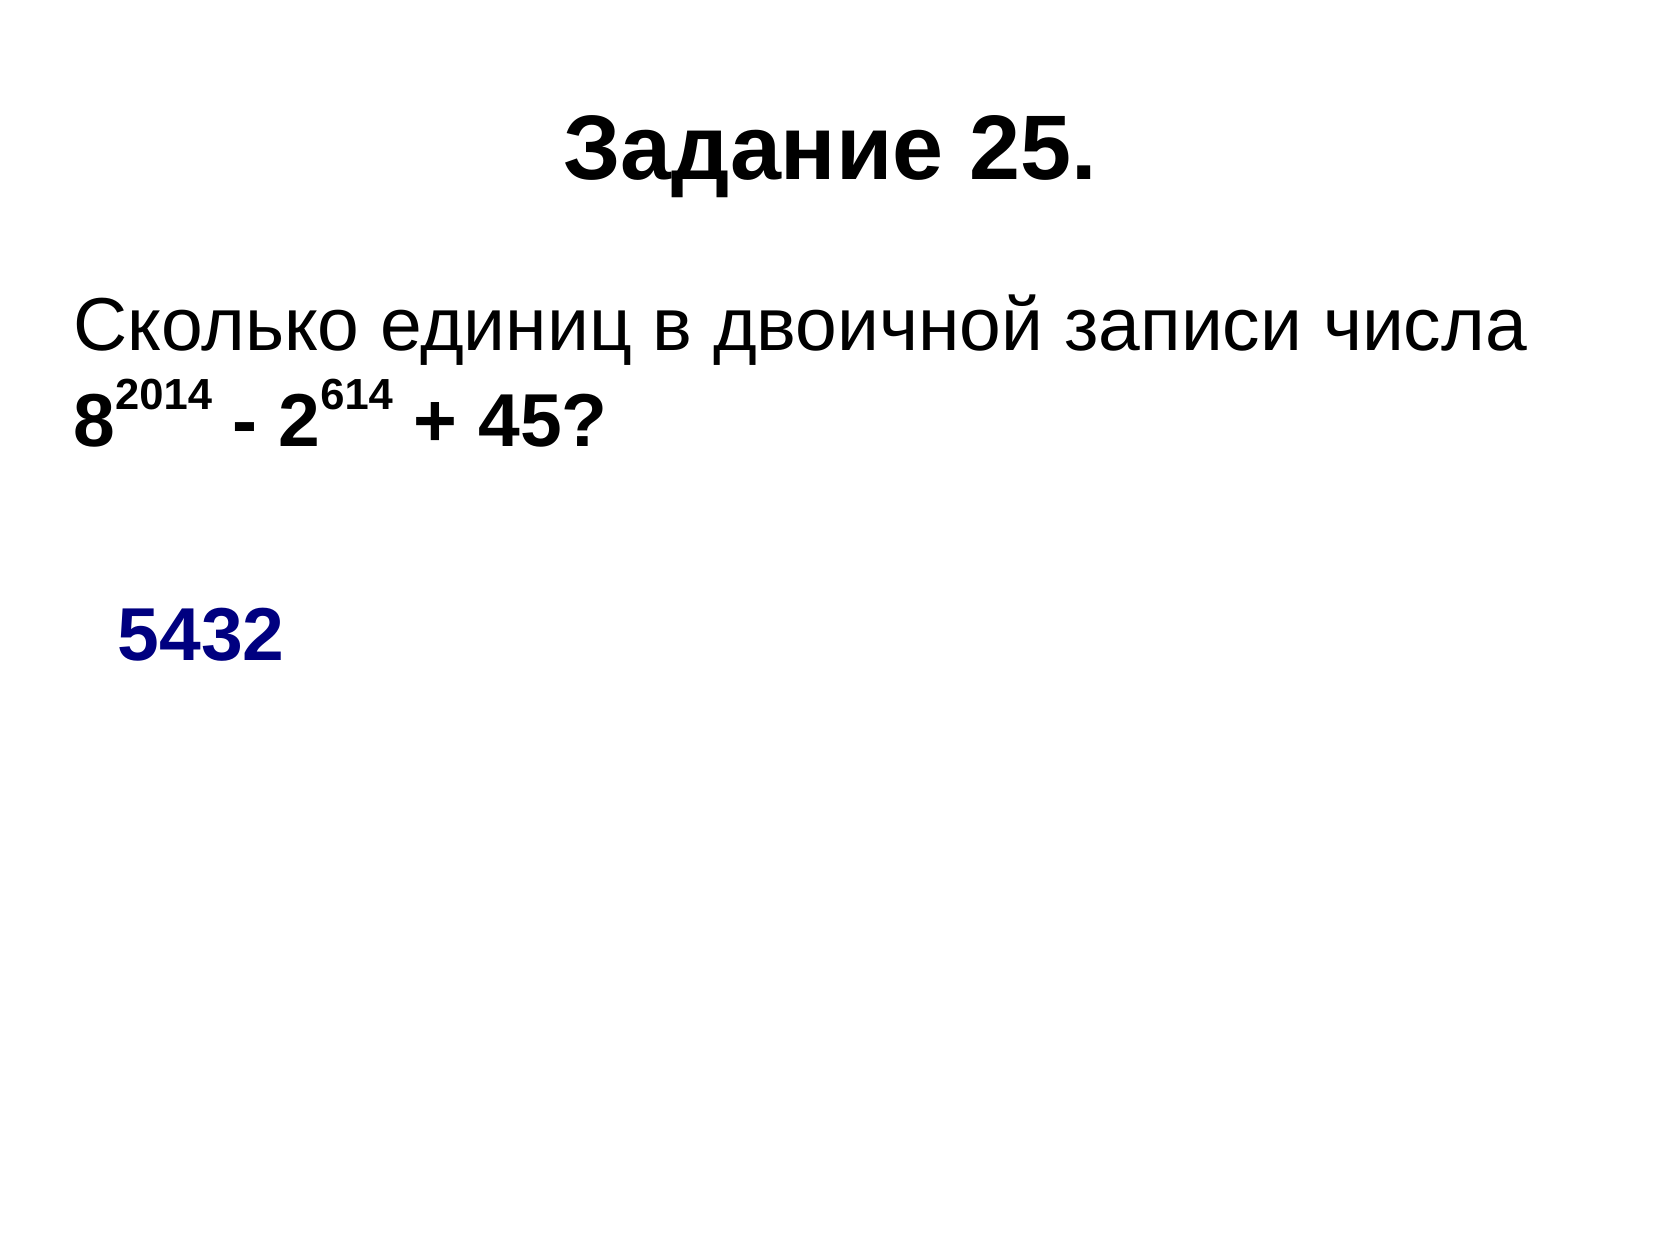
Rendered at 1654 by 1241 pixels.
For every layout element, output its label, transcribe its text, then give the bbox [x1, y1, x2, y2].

title Задание 25. [82, 68, 1571, 268]
text_box Сколько единиц в двоичной записи числа 82014 - 2614 + 45? 5432 [58, 268, 1609, 1194]
